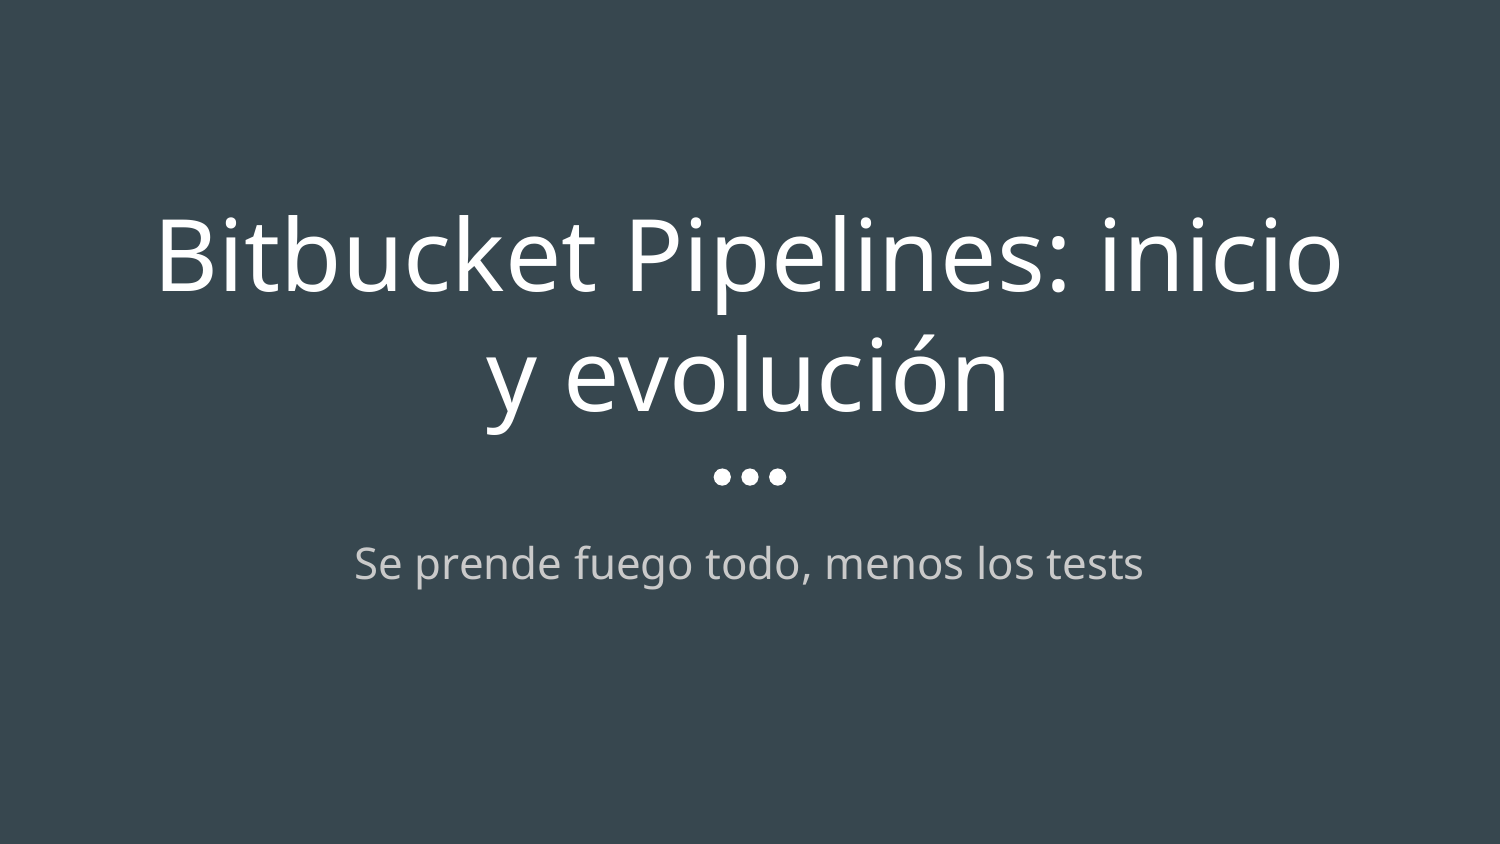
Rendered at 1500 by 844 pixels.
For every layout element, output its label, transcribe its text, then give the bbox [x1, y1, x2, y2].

subtitle Se prende fuego todo, menos los tests [110, 520, 1390, 651]
title Bitbucket Pipelines: inicio y evolución [110, 162, 1390, 447]
